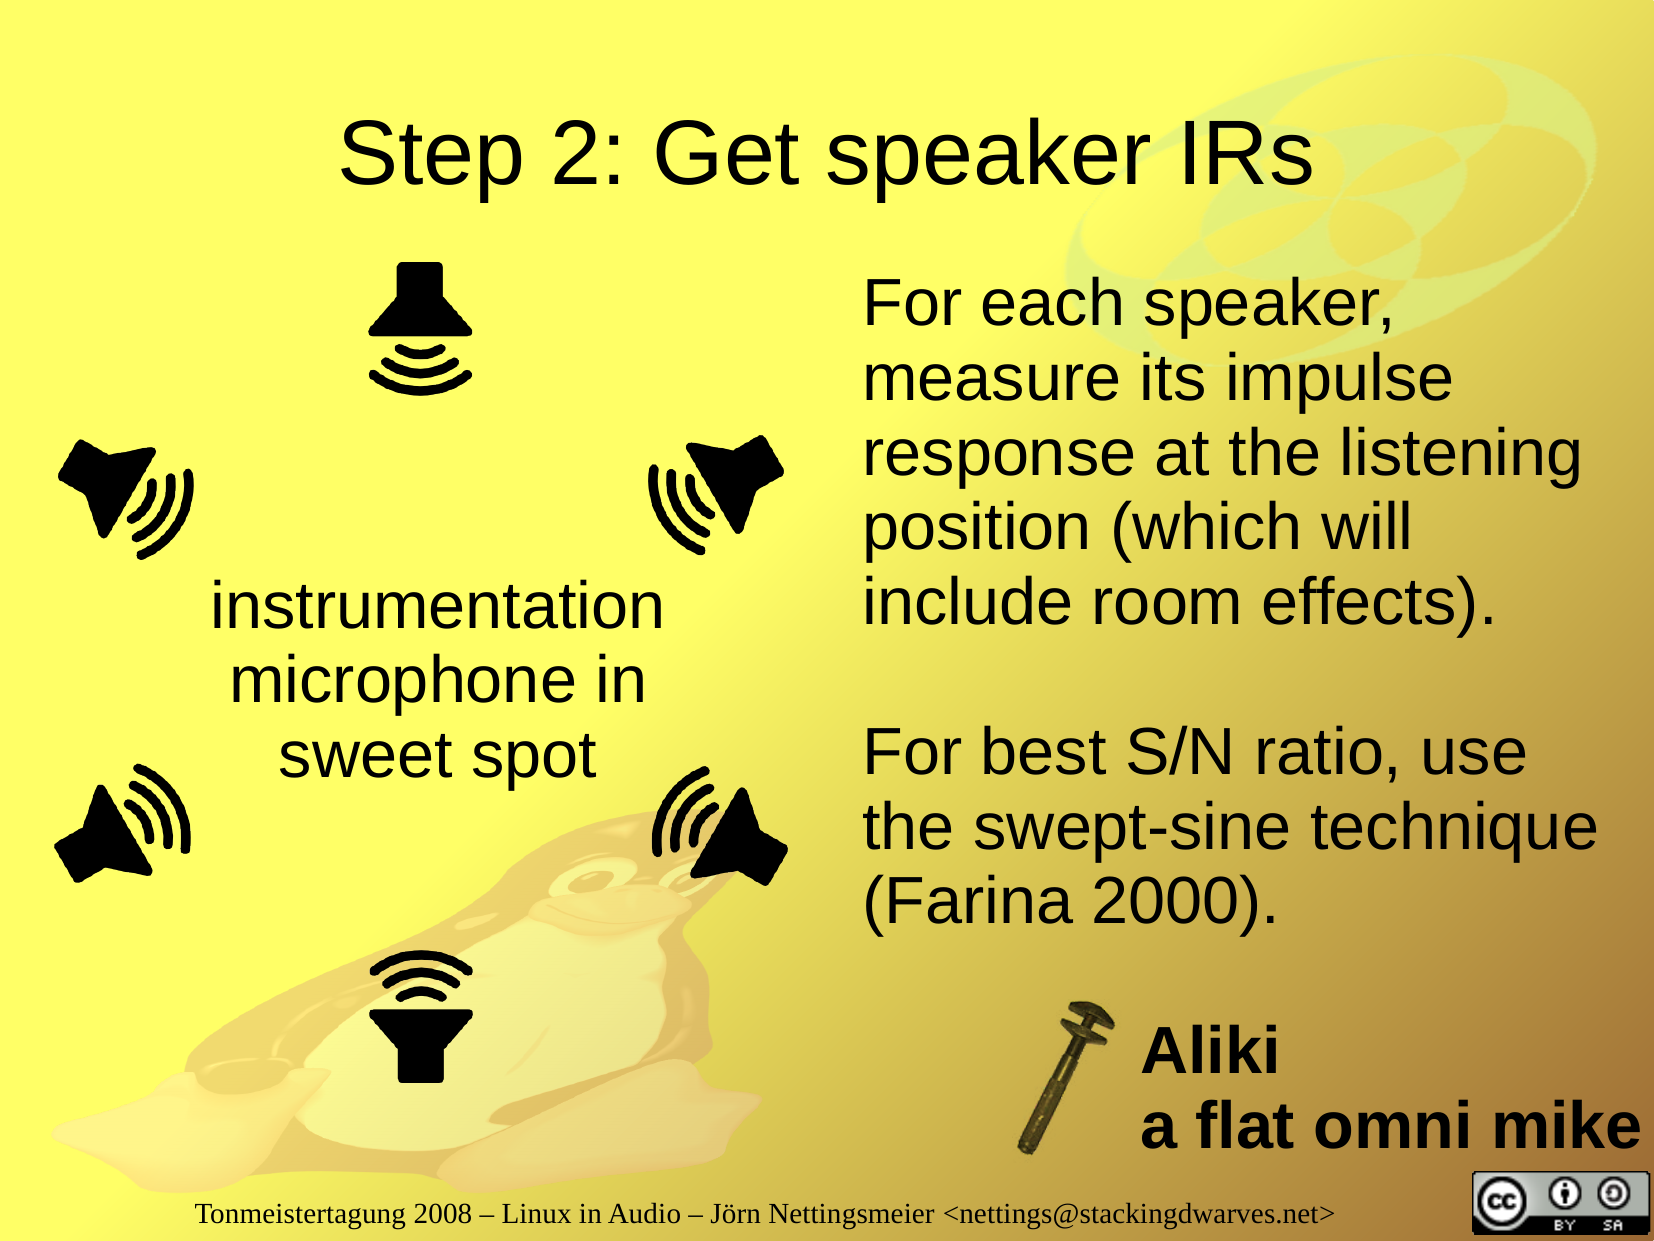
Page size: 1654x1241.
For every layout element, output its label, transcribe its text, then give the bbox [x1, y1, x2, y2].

picture [1012, 999, 1126, 1163]
picture [54, 262, 788, 1083]
picture [1472, 1171, 1651, 1235]
subtitle For each speaker, measure its impulse response at the listening position (which will include room effects). For best S/N ratio, use the swept-sine technique (Farina 2000). Aliki a flat omni mike [862, 265, 1651, 1163]
title Step 2: Get speaker IRs [82, 56, 1571, 250]
text_box instrumentation microphone in sweet spot [175, 548, 701, 812]
